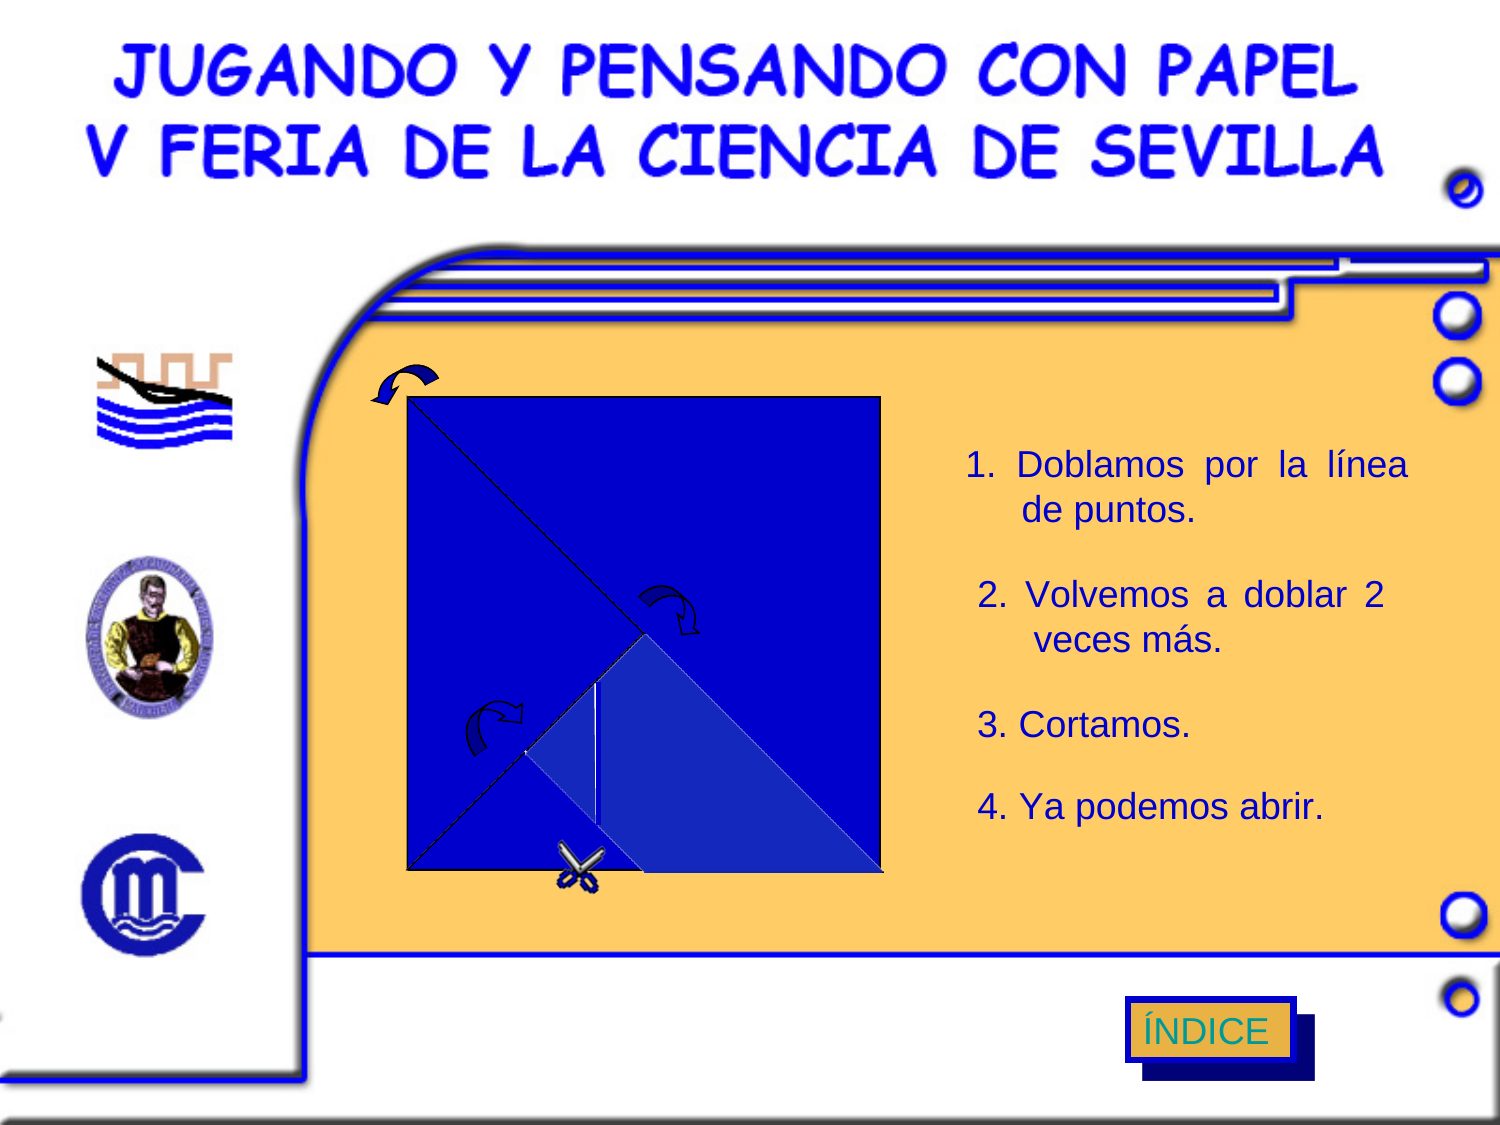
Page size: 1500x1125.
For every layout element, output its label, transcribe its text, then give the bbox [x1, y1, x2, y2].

text_box 4. Ya podemos abrir. [962, 774, 1365, 836]
text_box ÍNDICE [1128, 999, 1294, 1060]
text_box 2. Volvemos a doblar 2 veces más. [962, 562, 1400, 668]
text_box [407, 397, 881, 870]
text_box 3. Cortamos. [962, 692, 1258, 753]
picture [0, 0, 1500, 1125]
text_box 1. Doblamos por la línea de puntos. [950, 432, 1424, 538]
text_box [372, 365, 439, 405]
